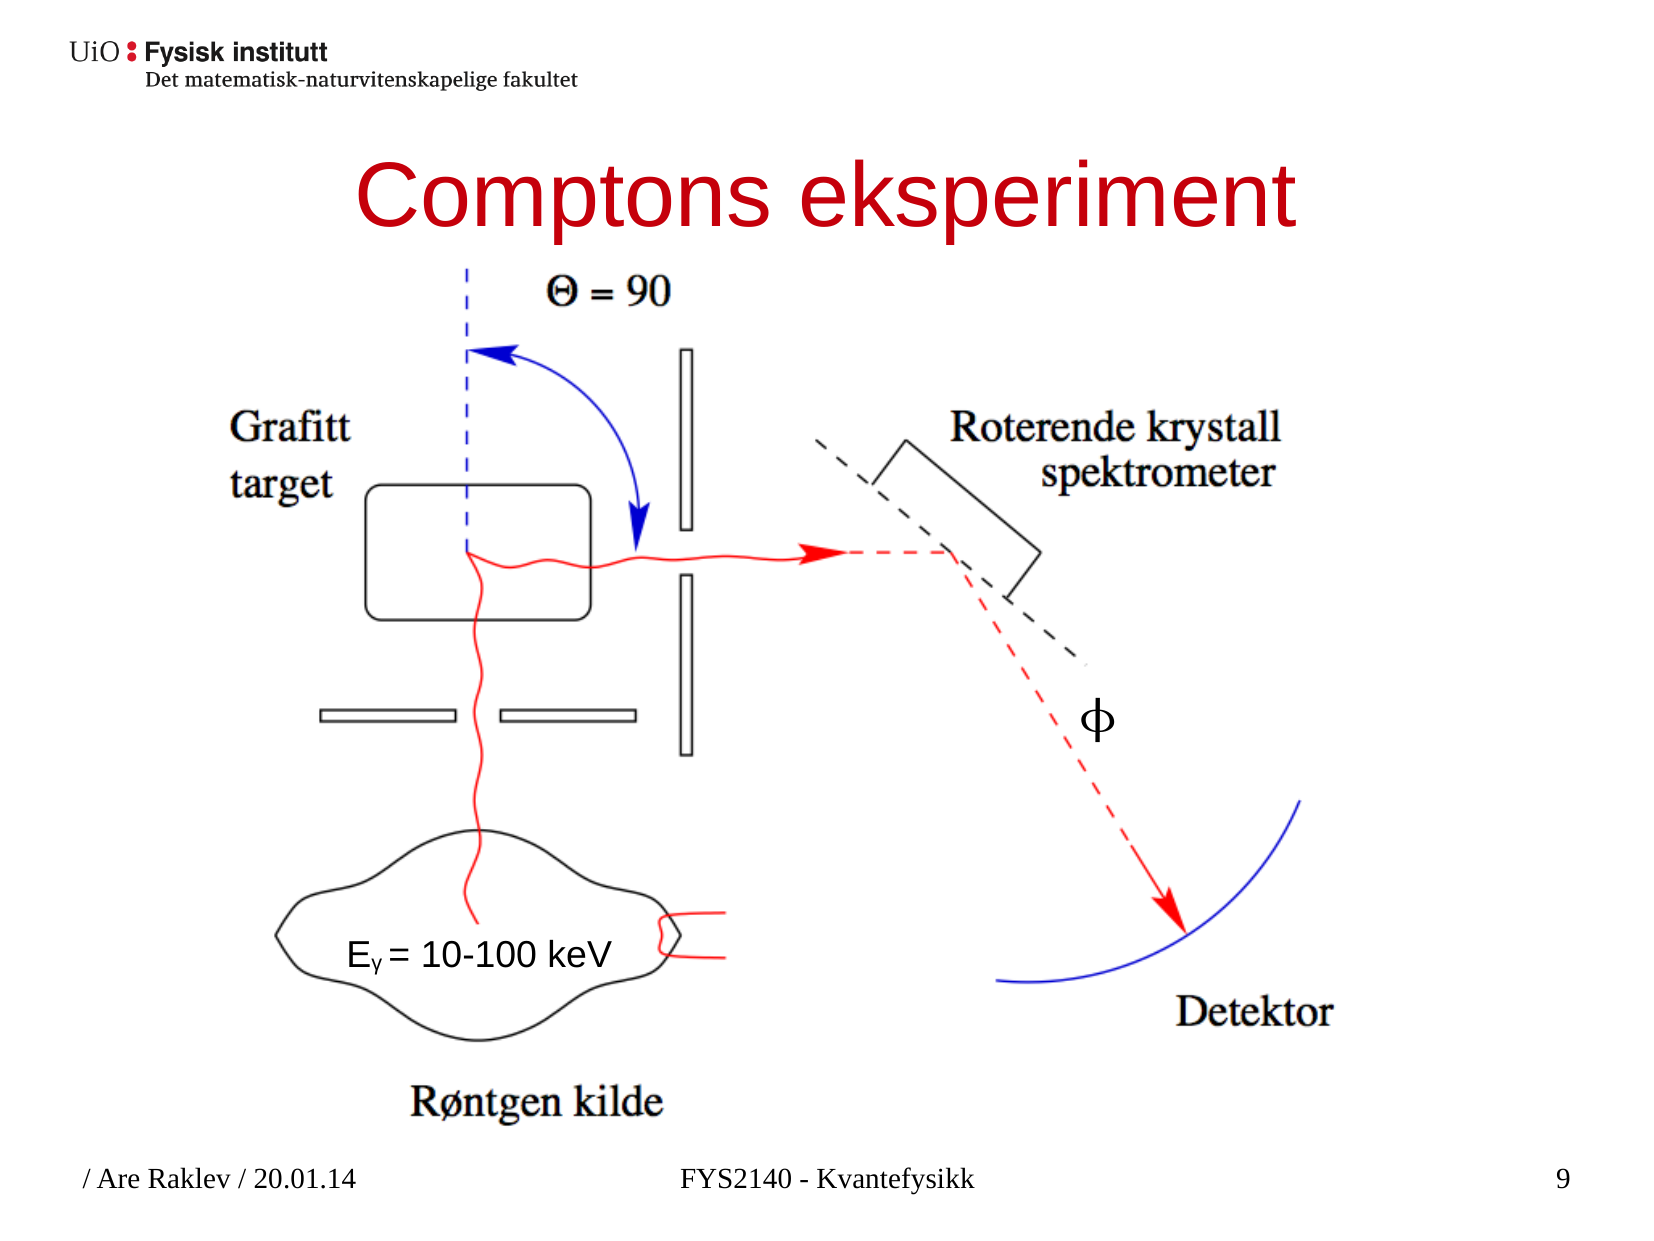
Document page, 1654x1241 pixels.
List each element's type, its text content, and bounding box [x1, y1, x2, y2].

picture [68, 37, 581, 93]
title Comptons eksperiment [82, 90, 1571, 298]
chart [1071, 682, 1123, 749]
picture [207, 253, 1450, 1163]
text_box Eγ = 10-100 keV [331, 926, 632, 996]
